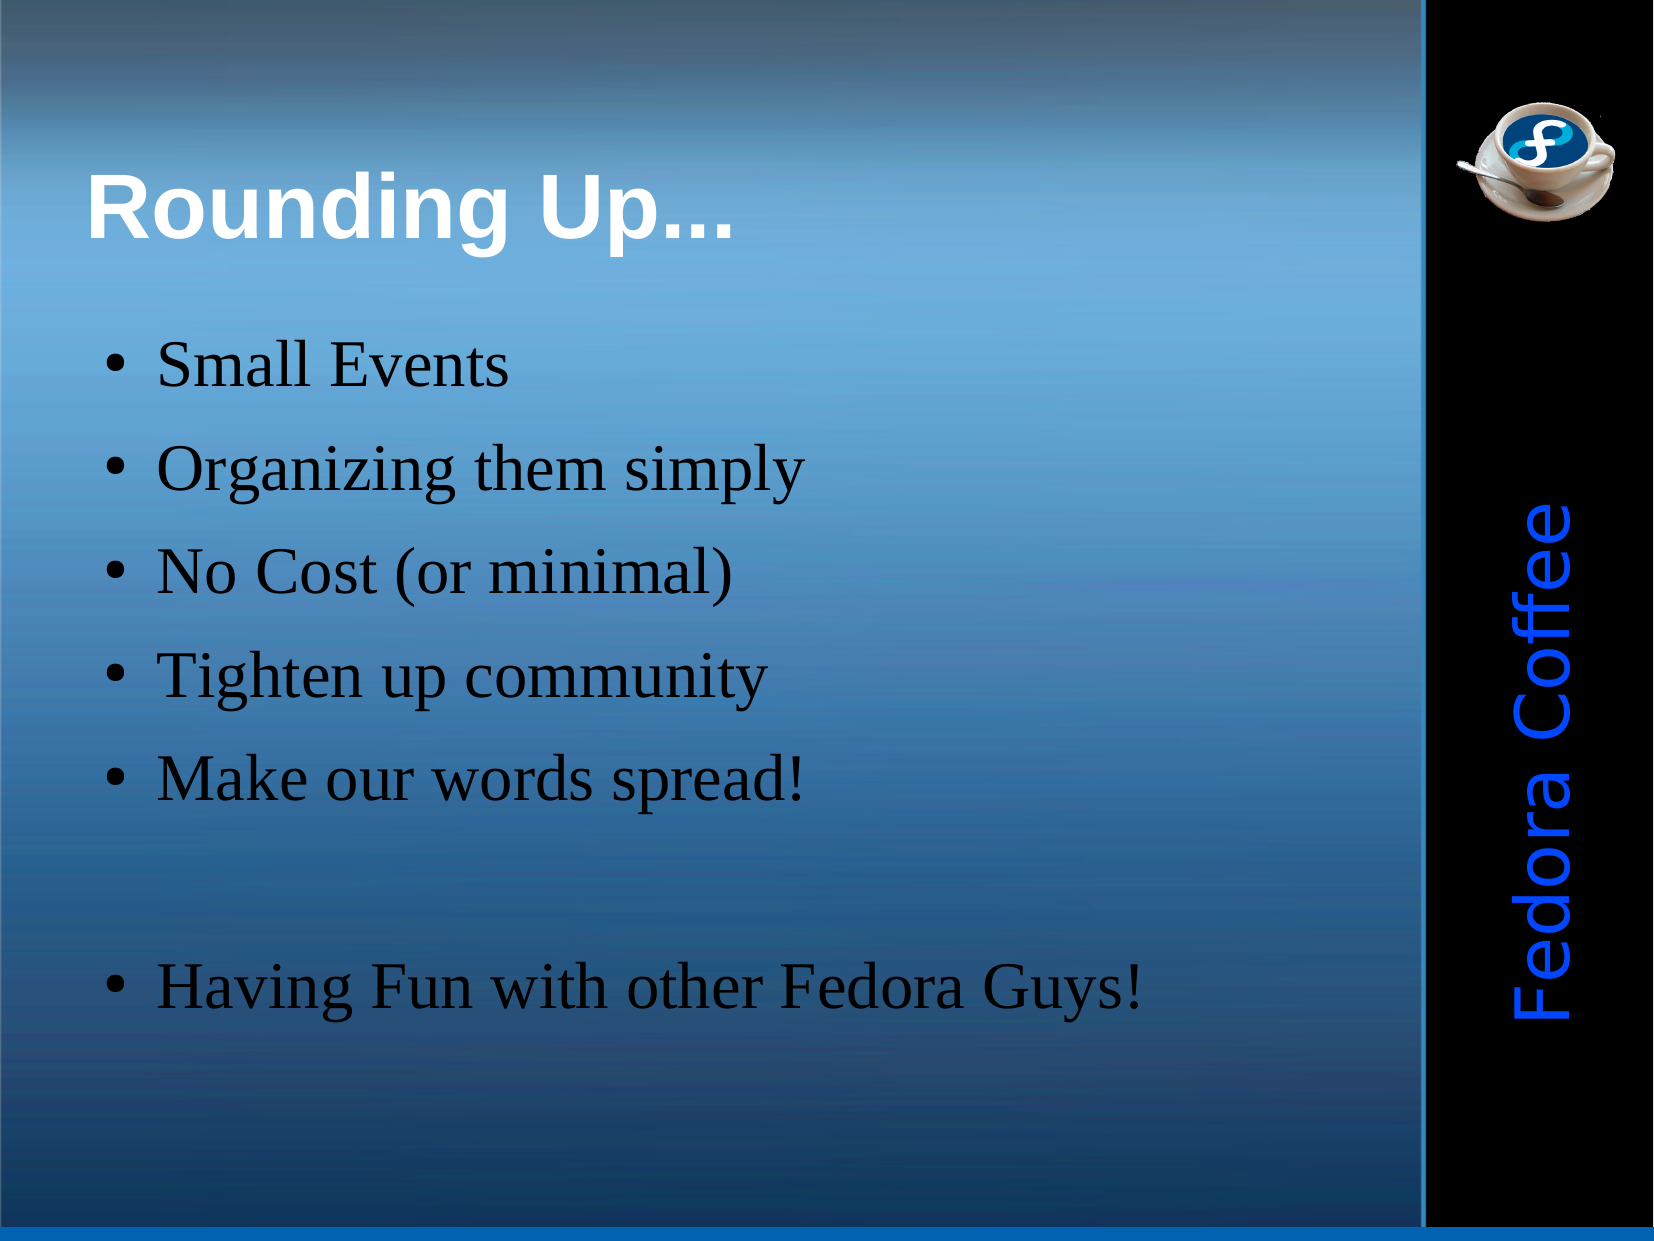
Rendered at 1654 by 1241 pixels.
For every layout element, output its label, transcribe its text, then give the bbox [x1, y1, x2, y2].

picture [0, 0, 1654, 1227]
list Small Events Organizing them simply No Cost (or minimal) Tighten up community Make our words spread! Having Fun with other Fedora Guys! [85, 327, 1498, 1109]
text_box Fedora Coffee [1499, 466, 1599, 1027]
title Rounding Up... [85, 102, 1498, 311]
